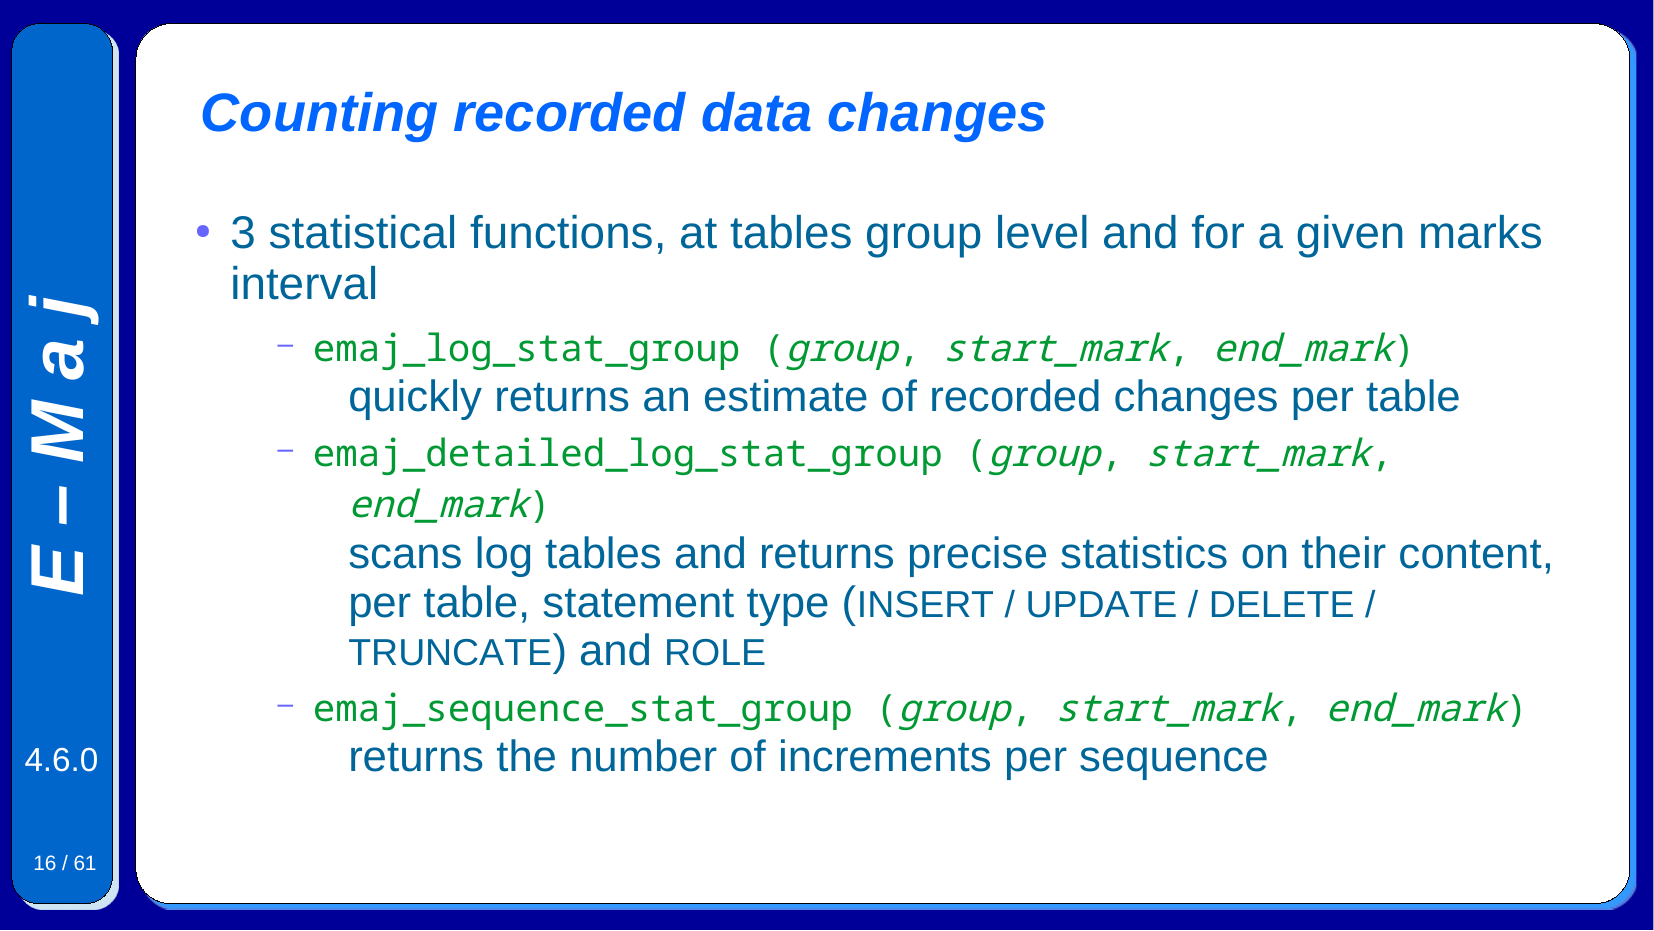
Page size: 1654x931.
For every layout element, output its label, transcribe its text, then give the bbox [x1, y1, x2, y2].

list 3 statistical functions, at tables group level and for a given marks interval emaj_log_stat_group (group, start_mark, end_mark) quickly returns an estimate of recorded changes per table emaj_detailed_log_stat_group (group, start_mark, end_mark) scans log tables and returns precise statistics on their content, per table, statement type (INSERT / UPDATE / DELETE / TRUNCATE) and ROLE emaj_sequence_stat_group (group, start_mark, end_mark) returns the number of increments per sequence [177, 206, 1587, 889]
title Counting recorded data changes [200, 34, 1575, 191]
